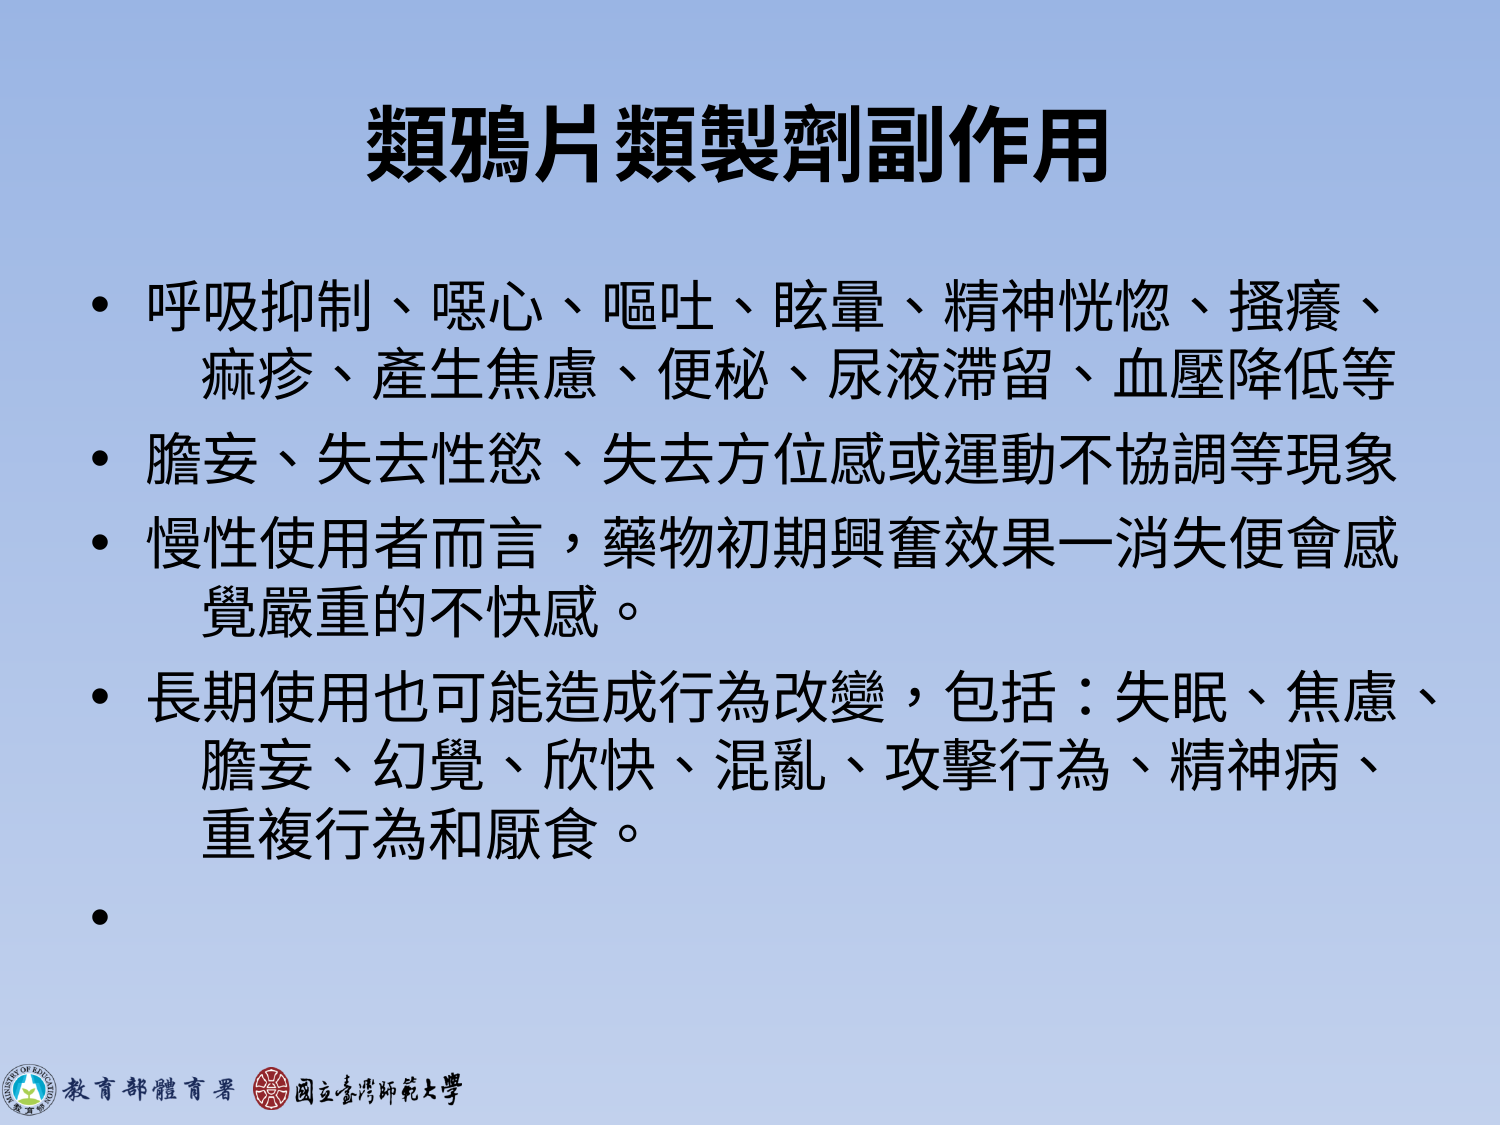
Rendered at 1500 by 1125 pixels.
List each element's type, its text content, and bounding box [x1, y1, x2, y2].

title 類鴉片類製劑副作用 [75, 45, 1426, 233]
list 呼吸抑制、噁心、嘔吐、眩暈、精神恍惚、搔癢、痲疹、產生焦慮、便秘、尿液滯留、血壓降低等 膽妄、失去性慾、失去方位感或運動不協調等現象 慢性使用者而言，藥物初期興奮效果一消失便會感覺嚴重的不快感。 長期使用也可能造成行為改變，包括：失眠、焦慮、膽妄、幻覺、欣快、混亂、攻擊行為、精神病、重複行為和厭食。 [75, 262, 1426, 1005]
